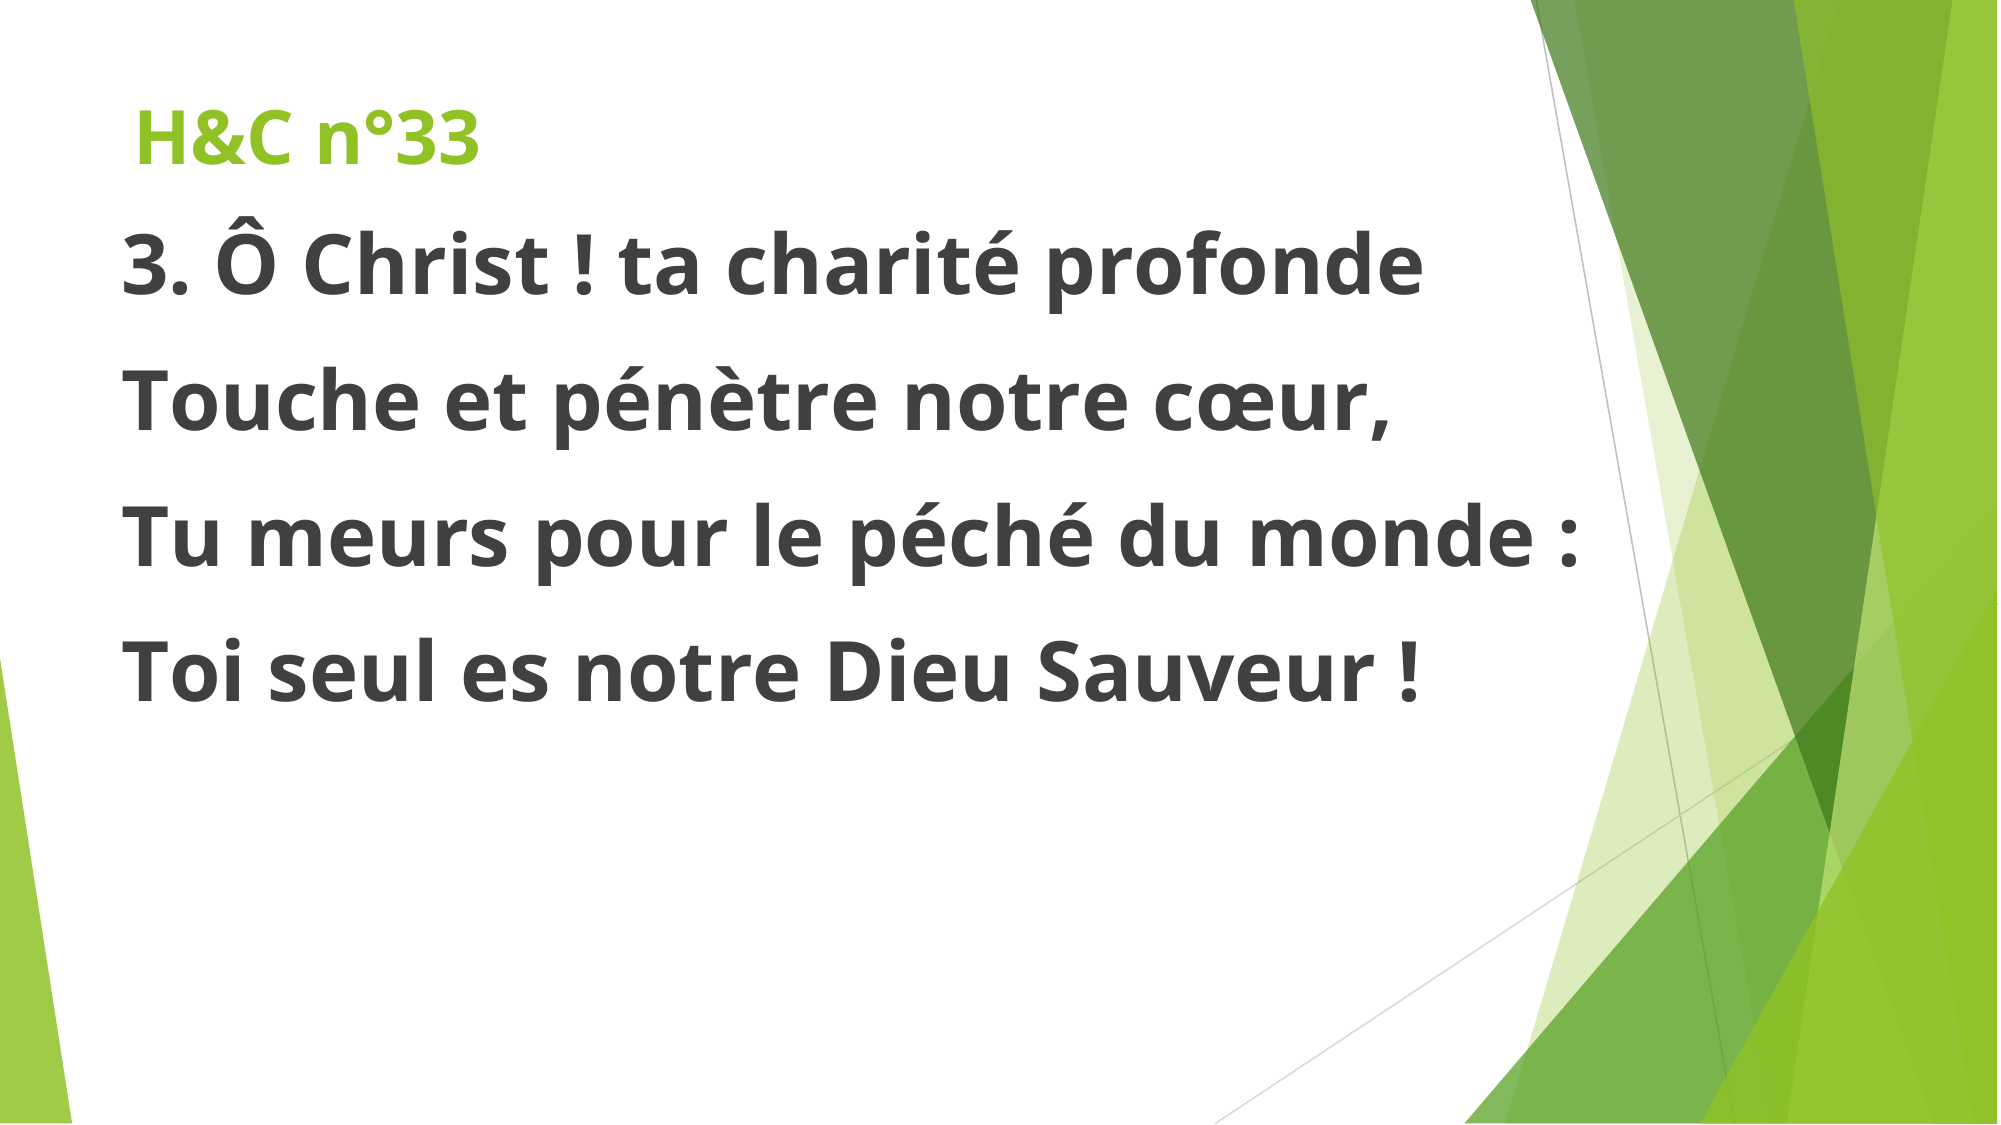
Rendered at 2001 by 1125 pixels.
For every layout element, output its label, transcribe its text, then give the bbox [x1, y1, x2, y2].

text_box H&C n°33 [118, 82, 1442, 189]
text_box 3. Ô Christ ! ta charité profonde Touche et pénètre notre cœur, Tu meurs pour le péché du monde : Toi seul es notre Dieu Sauveur ! [106, 189, 1973, 1037]
